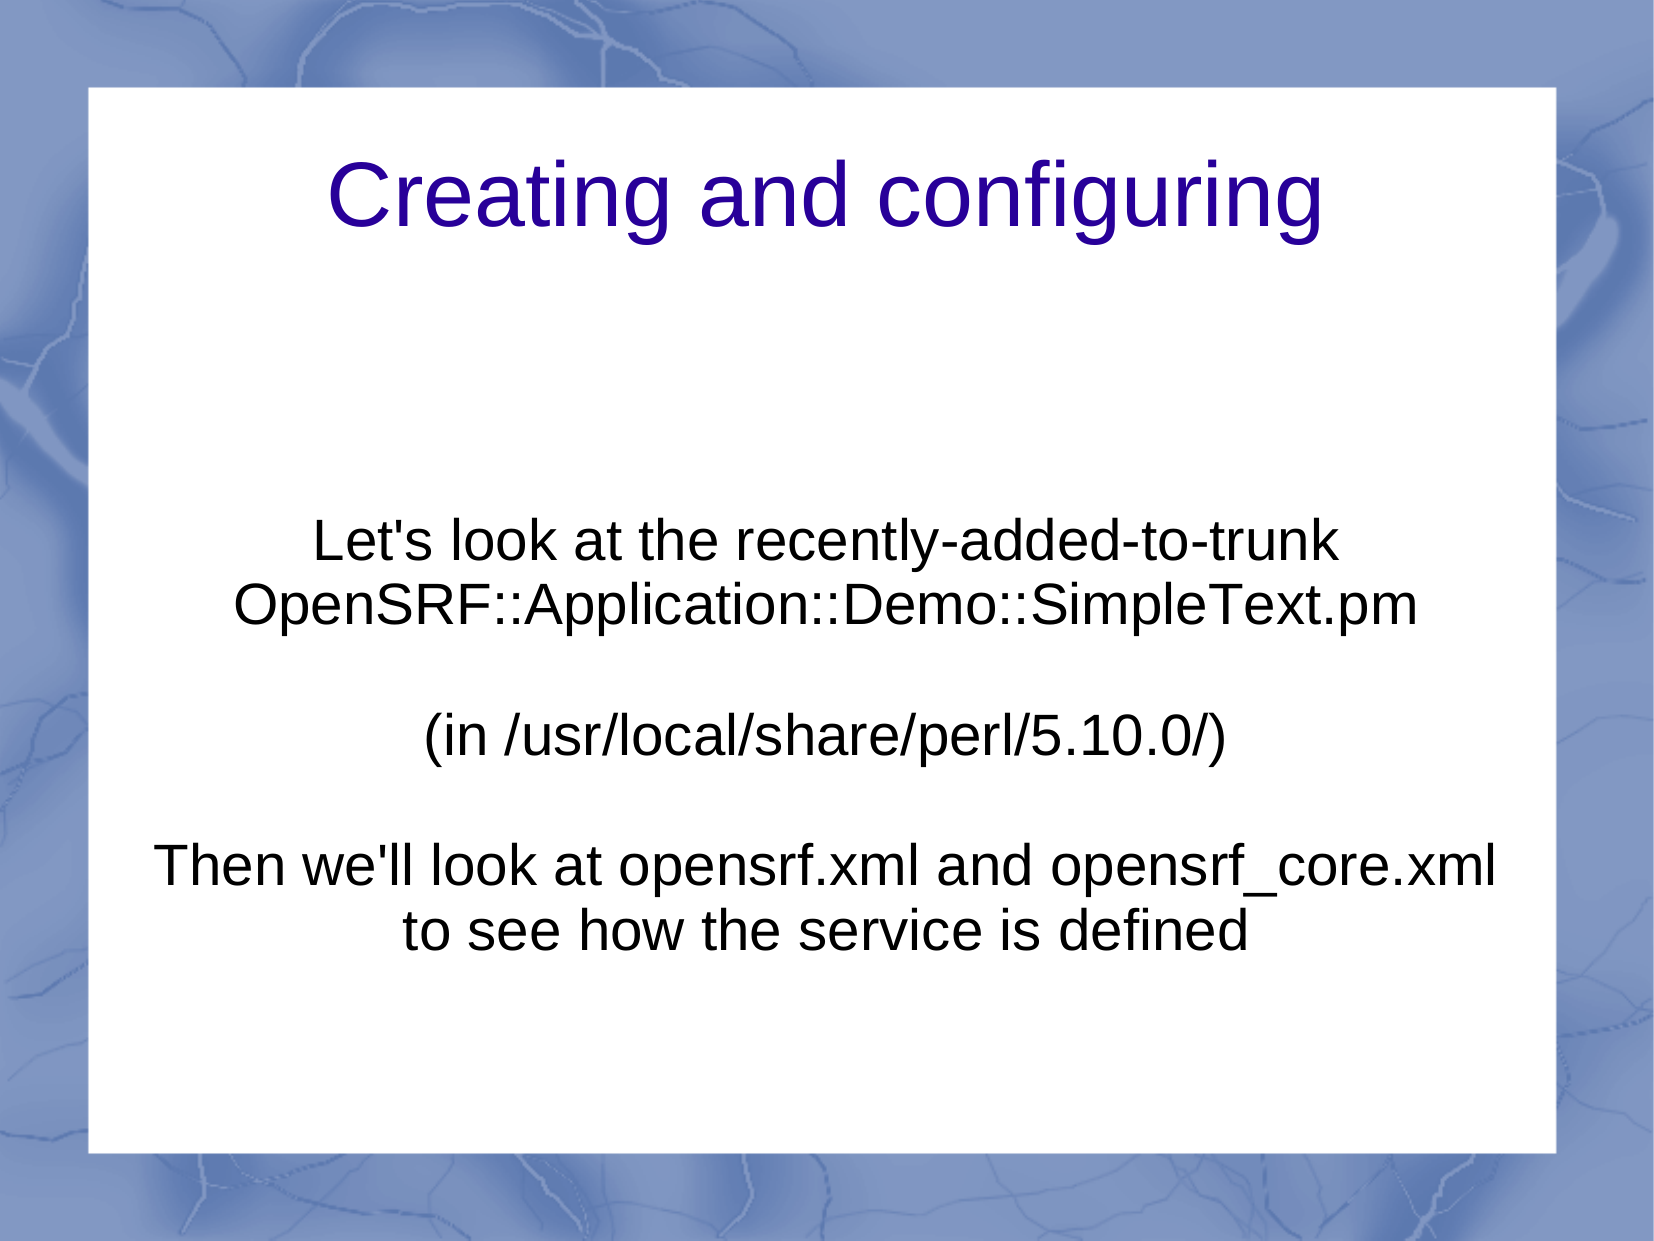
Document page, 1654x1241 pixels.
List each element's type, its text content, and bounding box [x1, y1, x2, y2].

subtitle Let's look at the recently-added-to-trunk OpenSRF::Application::Demo::SimpleText.pm (in /usr/local/share/perl/5.10.0/) Then we'll look at opensrf.xml and opensrf_core.xml to see how the service is defined [147, 325, 1506, 1145]
title Creating and configuring [118, 98, 1536, 291]
picture [0, 0, 1654, 1241]
